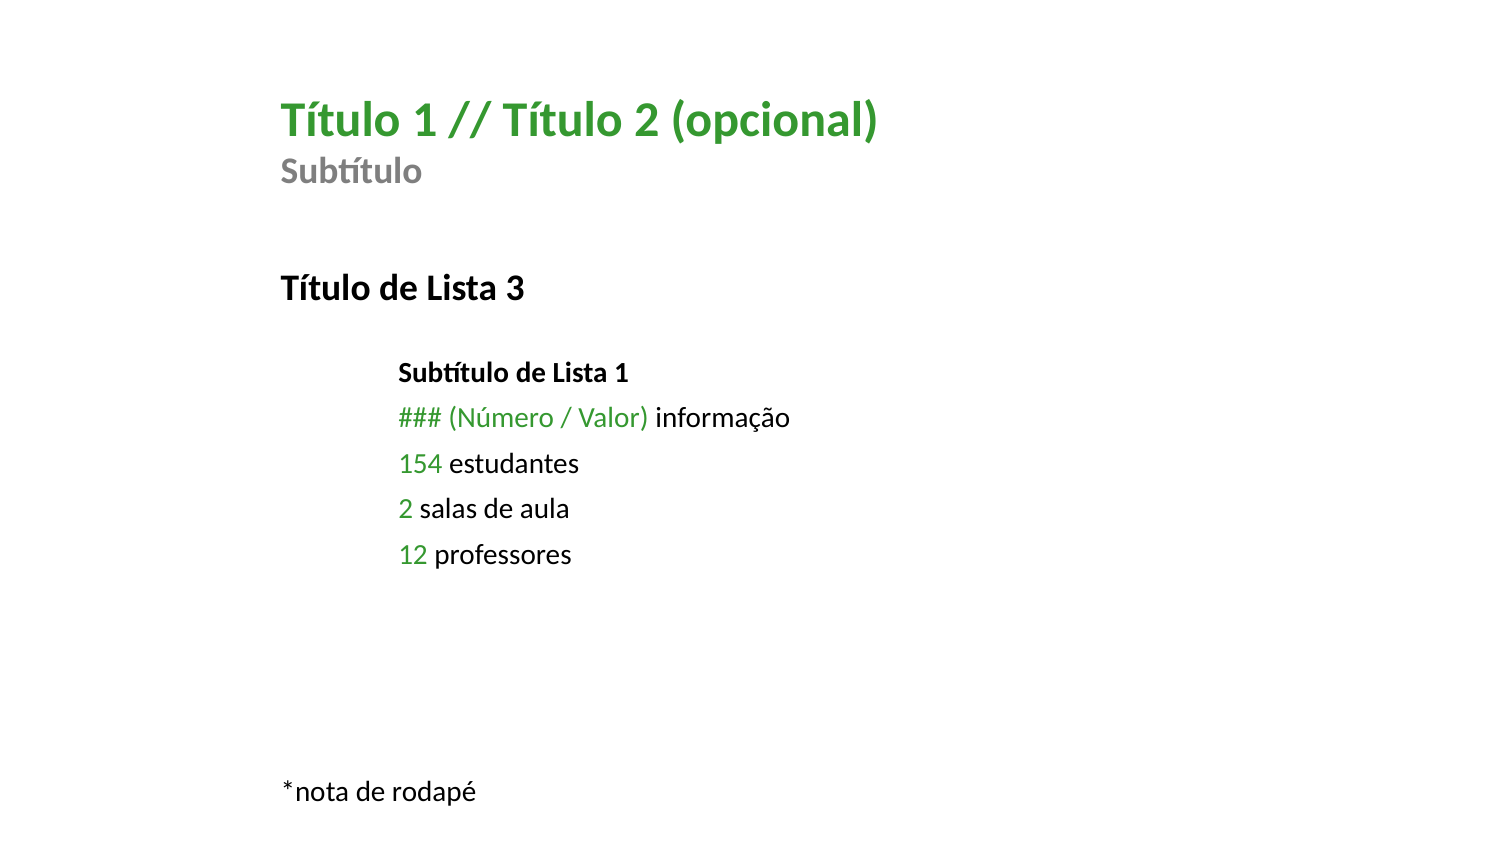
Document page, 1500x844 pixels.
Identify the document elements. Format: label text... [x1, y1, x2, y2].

text_box Título 1 // Título 2 (opcional) Subtítulo [265, 78, 1426, 233]
text_box *nota de rodapé [265, 764, 1471, 815]
list Título de Lista 3 Subtítulo de Lista 1 ### (Número / Valor) informação 154 estudantes 2 salas de aula 12 professores [265, 254, 1426, 764]
